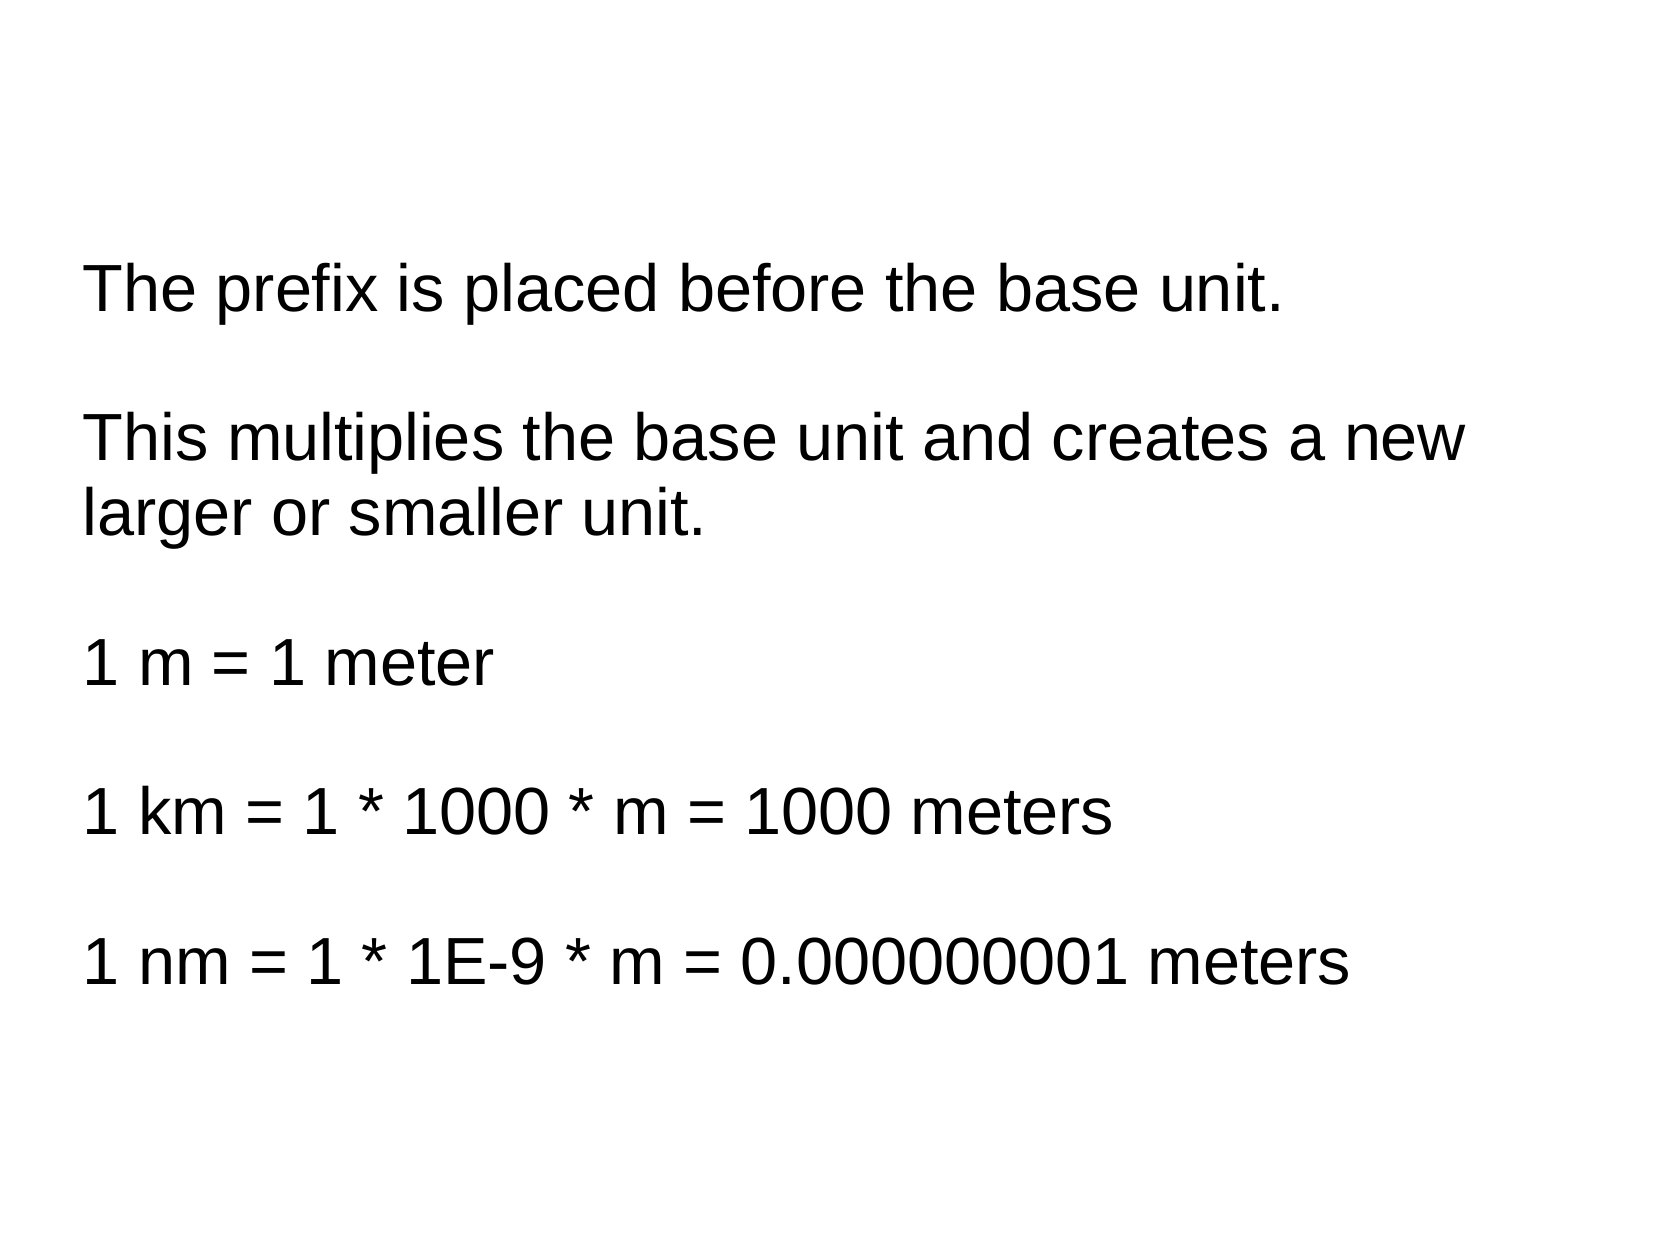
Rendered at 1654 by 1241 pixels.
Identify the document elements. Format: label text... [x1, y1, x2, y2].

subtitle The prefix is placed before the base unit. This multiplies the base unit and creates a new larger or smaller unit. 1 m = 1 meter 1 km = 1 * 1000 * m = 1000 meters 1 nm = 1 * 1E-9 * m = 0.000000001 meters [82, 49, 1571, 1201]
